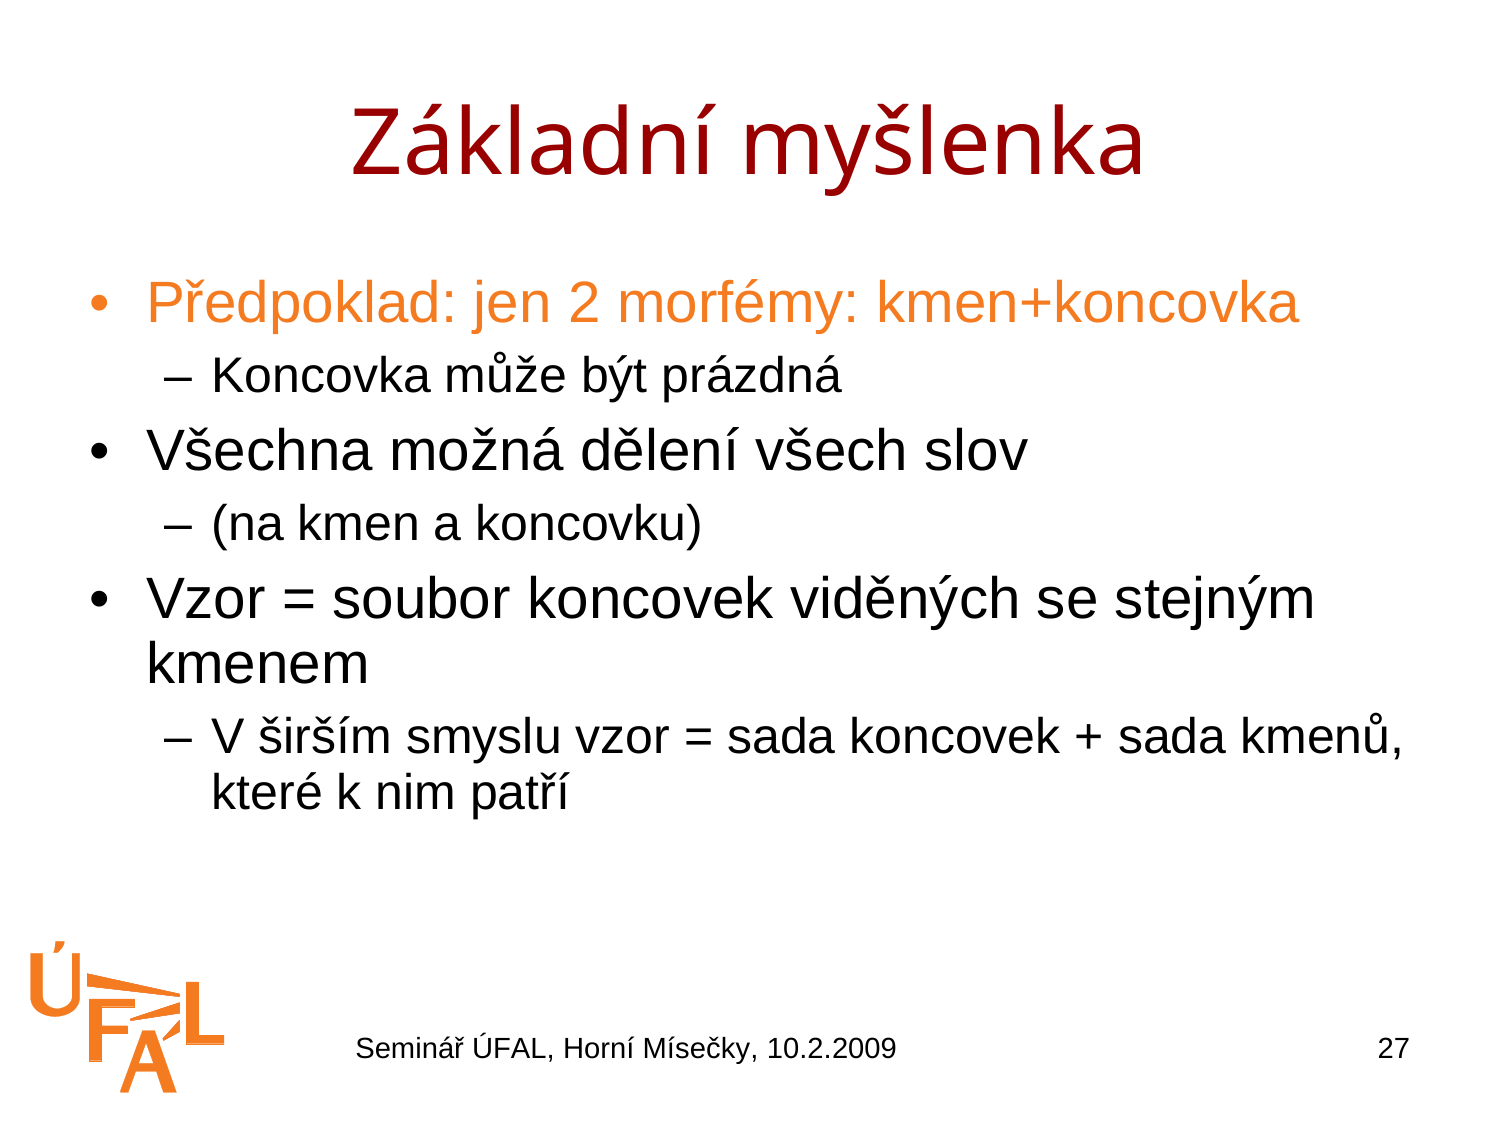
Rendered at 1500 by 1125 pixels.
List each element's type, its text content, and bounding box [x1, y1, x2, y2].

list Předpoklad: jen 2 morfémy: kmen+koncovka Koncovka může být prázdná Všechna možná dělení všech slov (na kmen a koncovku) Vzor = soubor koncovek viděných se stejným kmenem V širším smyslu vzor = sada koncovek + sada kmenů, které k nim patří [75, 262, 1426, 1006]
title Základní myšlenka [75, 45, 1426, 233]
